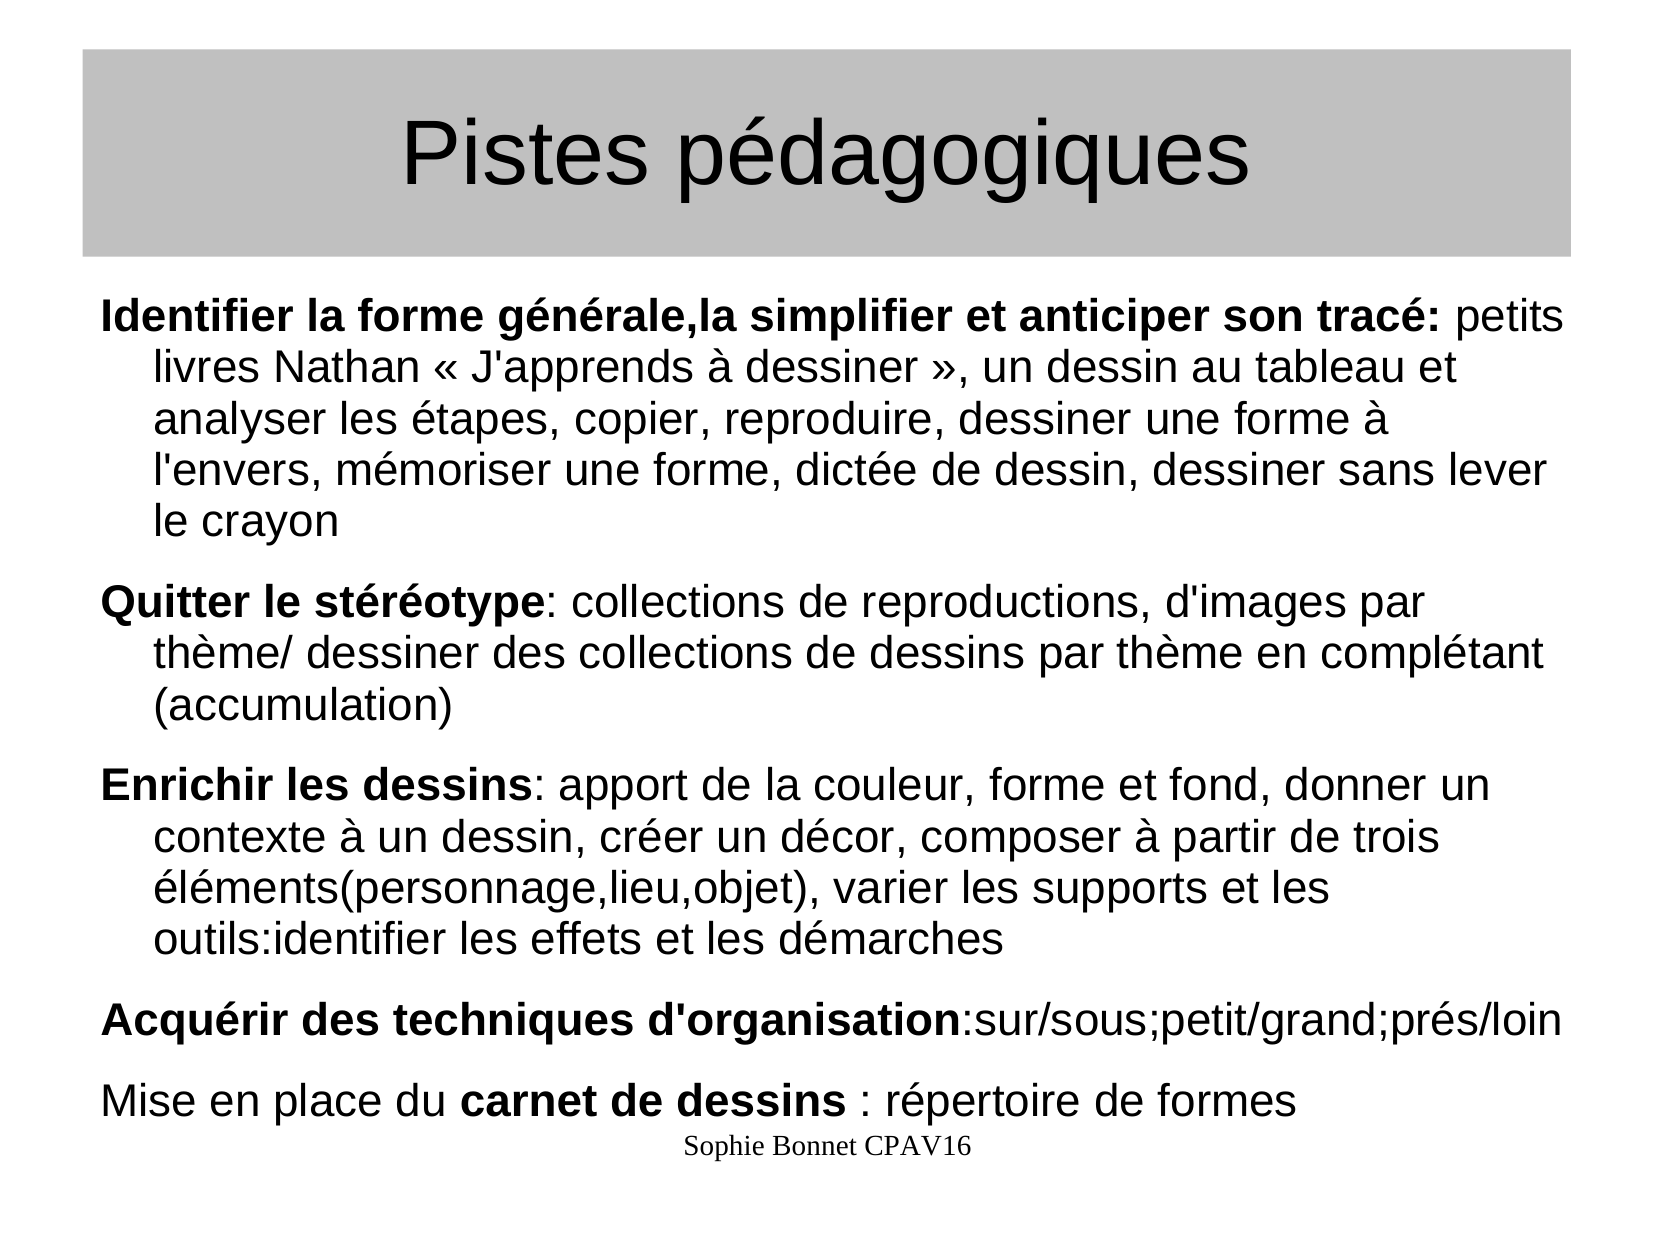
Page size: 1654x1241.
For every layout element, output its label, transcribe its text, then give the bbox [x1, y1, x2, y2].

title Pistes pédagogiques [82, 49, 1571, 257]
list Identifier la forme générale,la simplifier et anticiper son tracé: petits livres Nathan « J'apprends à dessiner », un dessin au tableau et analyser les étapes, copier, reproduire, dessiner une forme à l'envers, mémoriser une forme, dictée de dessin, dessiner sans lever le crayon Quitter le stéréotype: collections de reproductions, d'images par thème/ dessiner des collections de dessins par thème en complétant (accumulation) Enrichir les dessins: apport de la couleur, forme et fond, donner un contexte à un dessin, créer un décor, composer à partir de trois éléments(personnage,lieu,objet), varier les supports et les outils:identifier les effets et les démarches Acquérir des techniques d'organisation:sur/sous;petit/grand;prés/loin Mise en place du carnet de dessins : répertoire de formes [82, 290, 1571, 1182]
